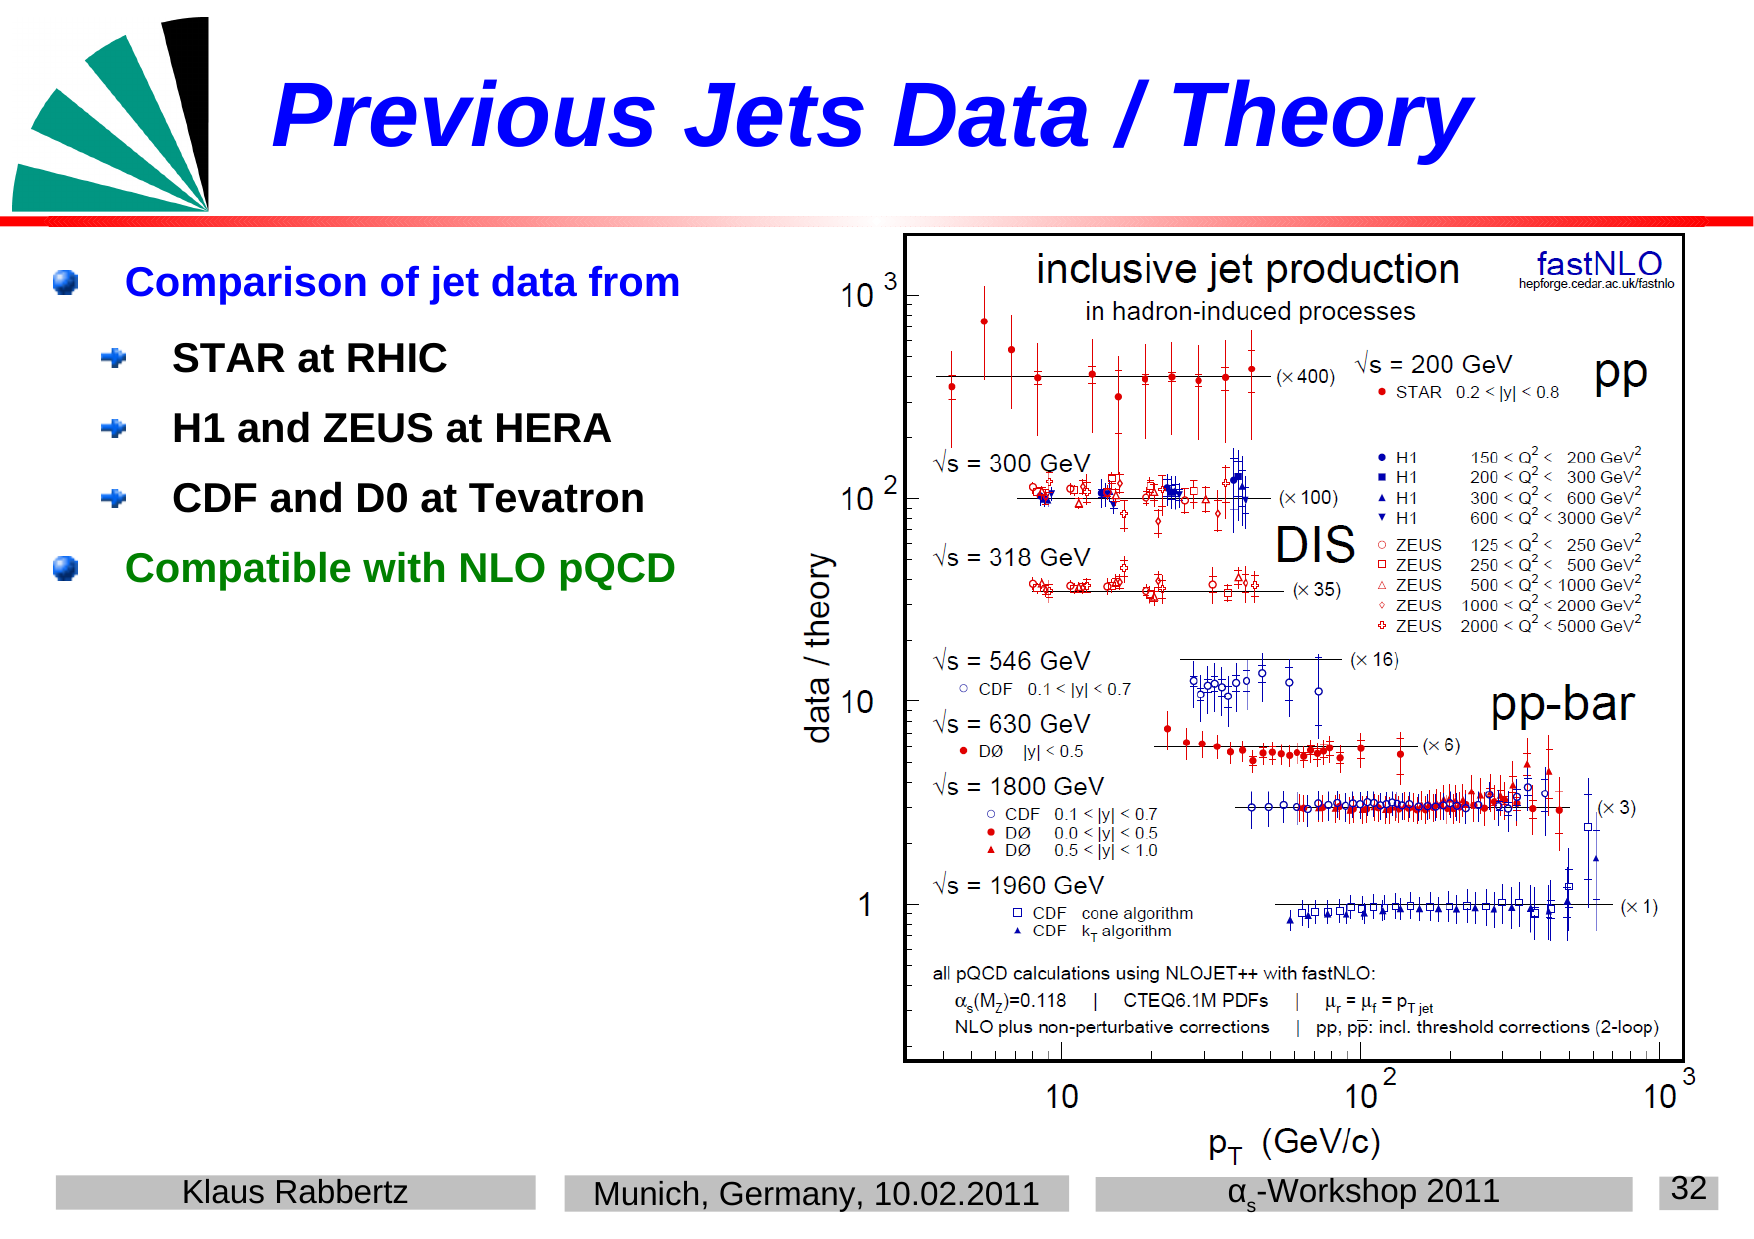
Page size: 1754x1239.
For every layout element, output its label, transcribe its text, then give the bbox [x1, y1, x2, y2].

list Comparison of jet data from STAR at RHIC H1 and ZEUS at HERA CDF and D0 at Tevatron Compatible with NLO pQCD [42, 258, 777, 592]
picture [12, 17, 209, 214]
picture [799, 227, 1696, 1168]
title Previous Jets Data / Theory [220, 22, 1525, 207]
